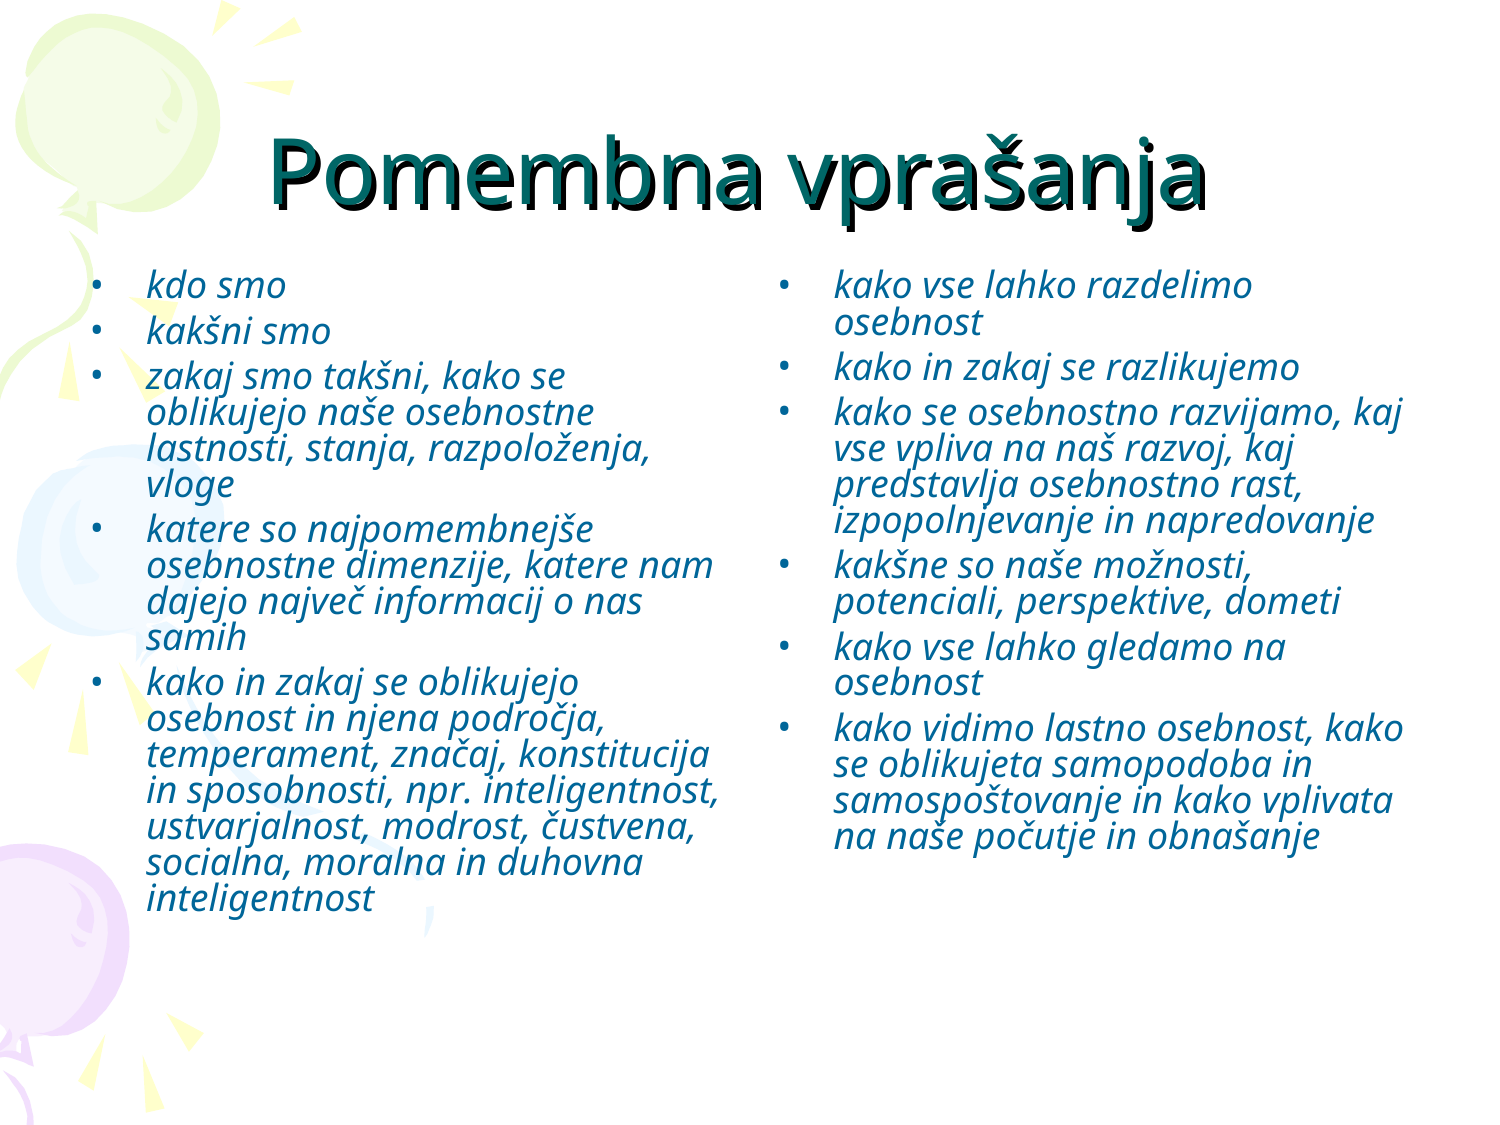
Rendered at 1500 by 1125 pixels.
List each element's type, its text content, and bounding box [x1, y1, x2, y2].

title Pomembna vprašanja [72, 16, 1426, 233]
list kdo smo kakšni smo zakaj smo takšni, kako se oblikujejo naše osebnostne lastnosti, stanja, razpoloženja, vloge katere so najpomembnejše osebnostne dimenzije, katere nam dajejo največ informacij o nas samih kako in zakaj se oblikujejo osebnost in njena področja, temperament, značaj, konstitucija in sposobnosti, npr. inteligentnost, ustvarjalnost, modrost, čustvena, socialna, moralna in duhovna inteligentnost [75, 262, 738, 994]
list kako vse lahko razdelimo osebnost kako in zakaj se razlikujemo kako se osebnostno razvijamo, kaj vse vpliva na naš razvoj, kaj predstavlja osebnostno rast, izpopolnjevanje in napredovanje kakšne so naše možnosti, potenciali, perspektive, dometi kako vse lahko gledamo na osebnost kako vidimo lastno osebnost, kako se oblikujeta samopodoba in samospoštovanje in kako vplivata na naše počutje in obnašanje [762, 262, 1426, 994]
